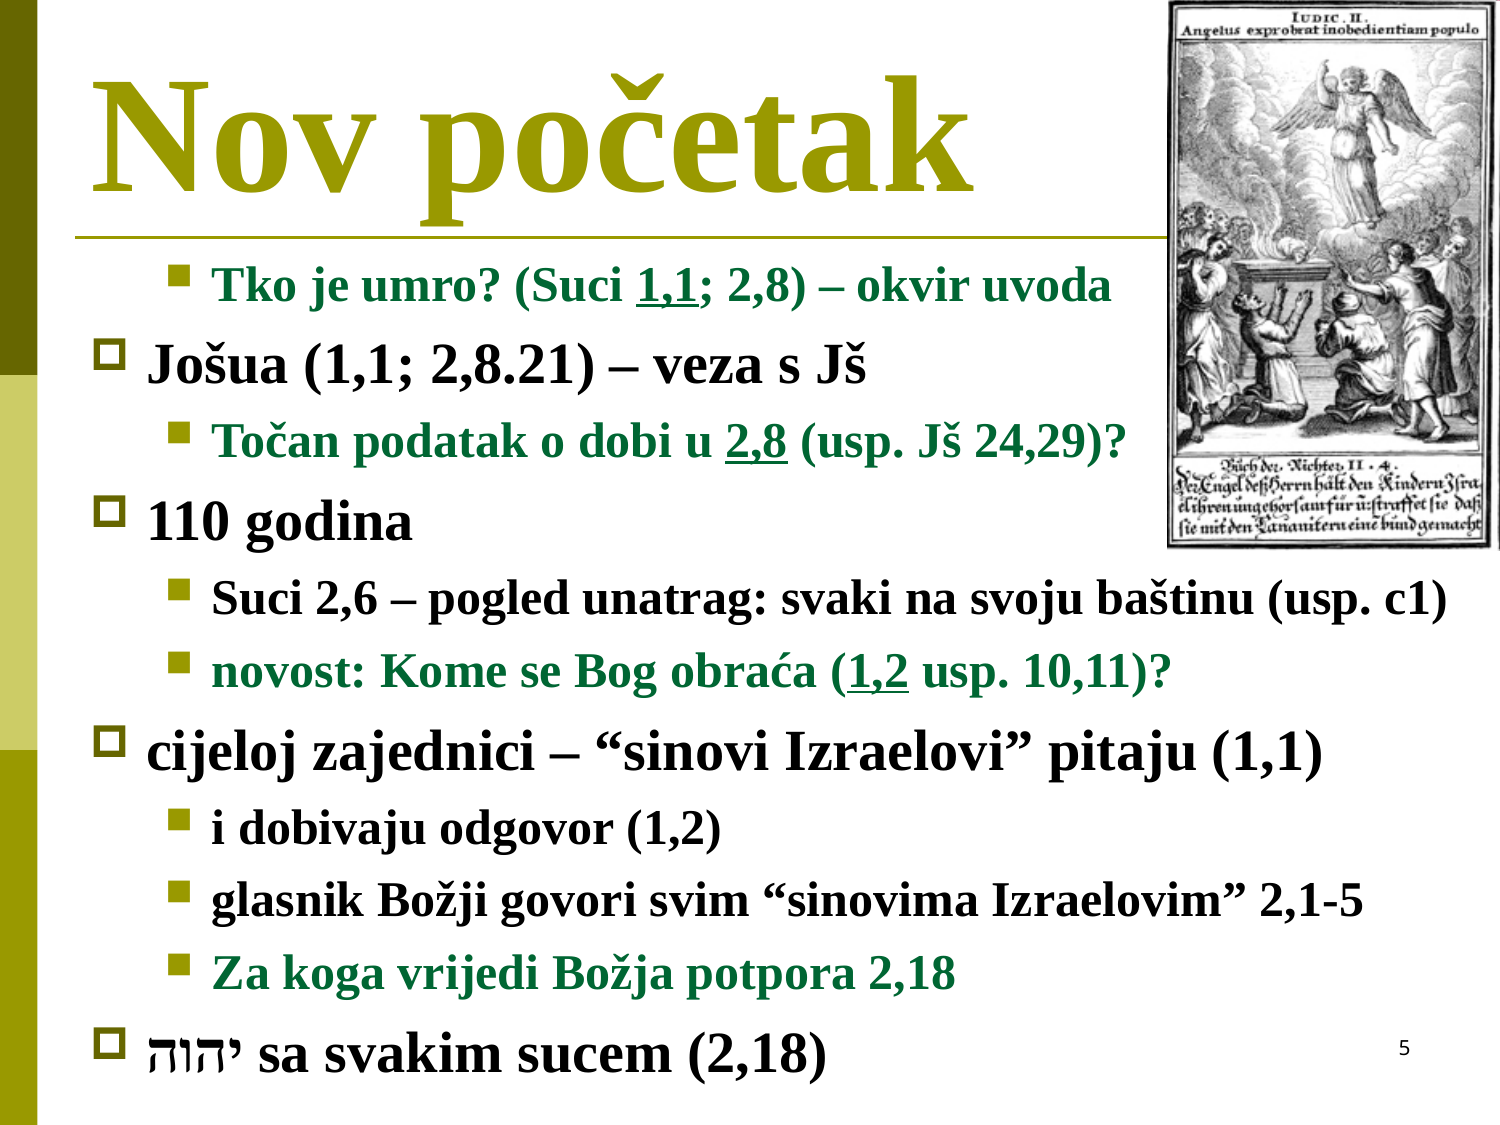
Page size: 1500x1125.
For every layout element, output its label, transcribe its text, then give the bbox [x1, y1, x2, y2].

picture [1167, 0, 1500, 551]
title Nov početak [75, 161, 1167, 233]
list Tko je umro? (Suci 1,1; 2,8) – okvir uvoda Jošua (1,1; 2,8.21) – veza s Jš Točan podatak o dobi u 2,8 (usp. Jš 24,29)? 110 godina Suci 2,6 – pogled unatrag: svaki na svoju baštinu (usp. c1) novost: Kome se Bog obraća (1,2 usp. 10,11)? cijeloj zajednici – “sinovi Izraelovi” pitaju (1,1) i dobivaju odgovor (1,2) glasnik Božji govori svim “sinovima Izraelovim” 2,1-5 Za koga vrijedi Božja potpora 2,18 יהוה sa svakim sucem (2,18) [75, 243, 1500, 1125]
